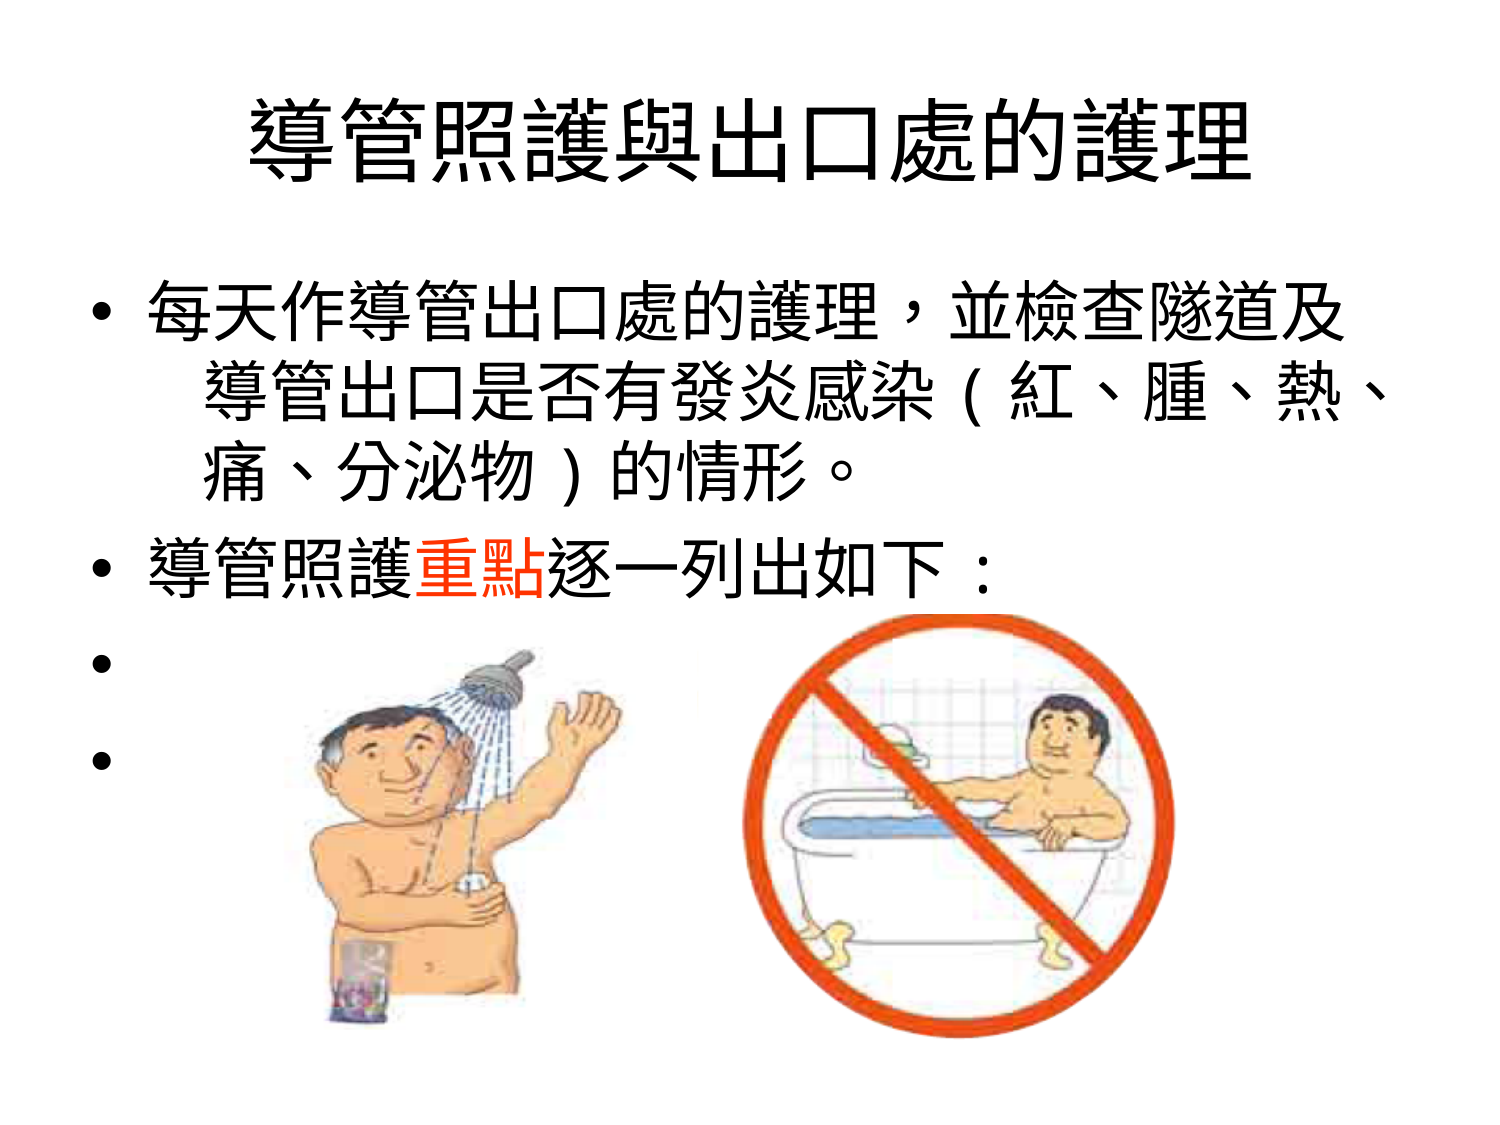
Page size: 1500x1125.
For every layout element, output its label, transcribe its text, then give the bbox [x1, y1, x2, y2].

list 每天作導管出口處的護理，並檢查隧道及導管出口是否有發炎感染(紅、腫、熱、痛、分泌物)的情形。 導管照護重點逐一列出如下: [75, 262, 1426, 1005]
title 導管照護與出口處的護理 [75, 45, 1426, 233]
picture [697, 614, 1231, 1043]
picture [272, 642, 636, 1043]
